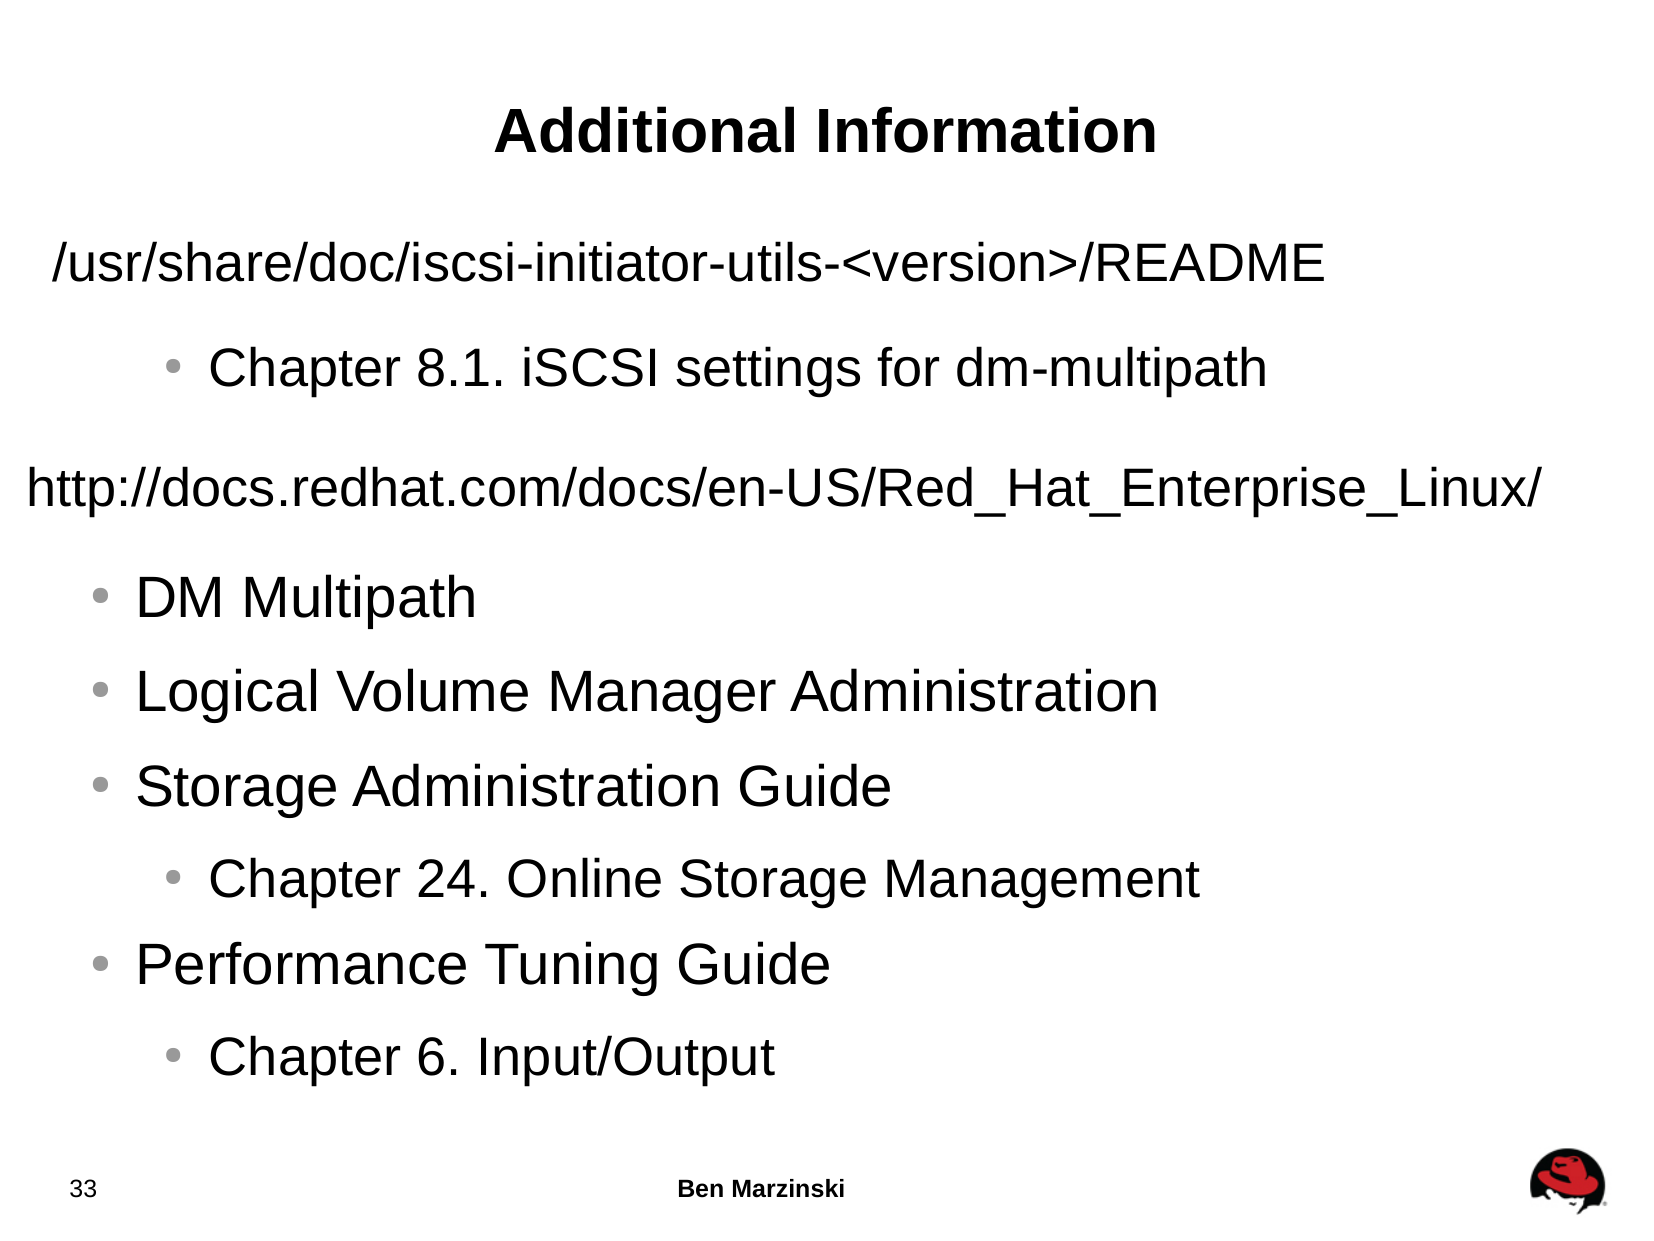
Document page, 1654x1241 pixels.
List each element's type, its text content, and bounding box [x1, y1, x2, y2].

picture [1529, 1146, 1613, 1224]
list DM Multipath Logical Volume Manager Administration Storage Administration Guide Chapter 24. Online Storage Management Performance Tuning Guide Chapter 6. Input/Output [75, 564, 1564, 1088]
list Chapter 8.1. iSCSI settings for dm-multipath [75, 337, 1564, 431]
text_box /usr/share/doc/iscsi-initiator-utils-<version>/README [37, 224, 1651, 301]
text_box http://docs.redhat.com/docs/en-US/Red_Hat_Enterprise_Linux/ [11, 449, 1654, 526]
title Additional Information [82, 45, 1571, 218]
